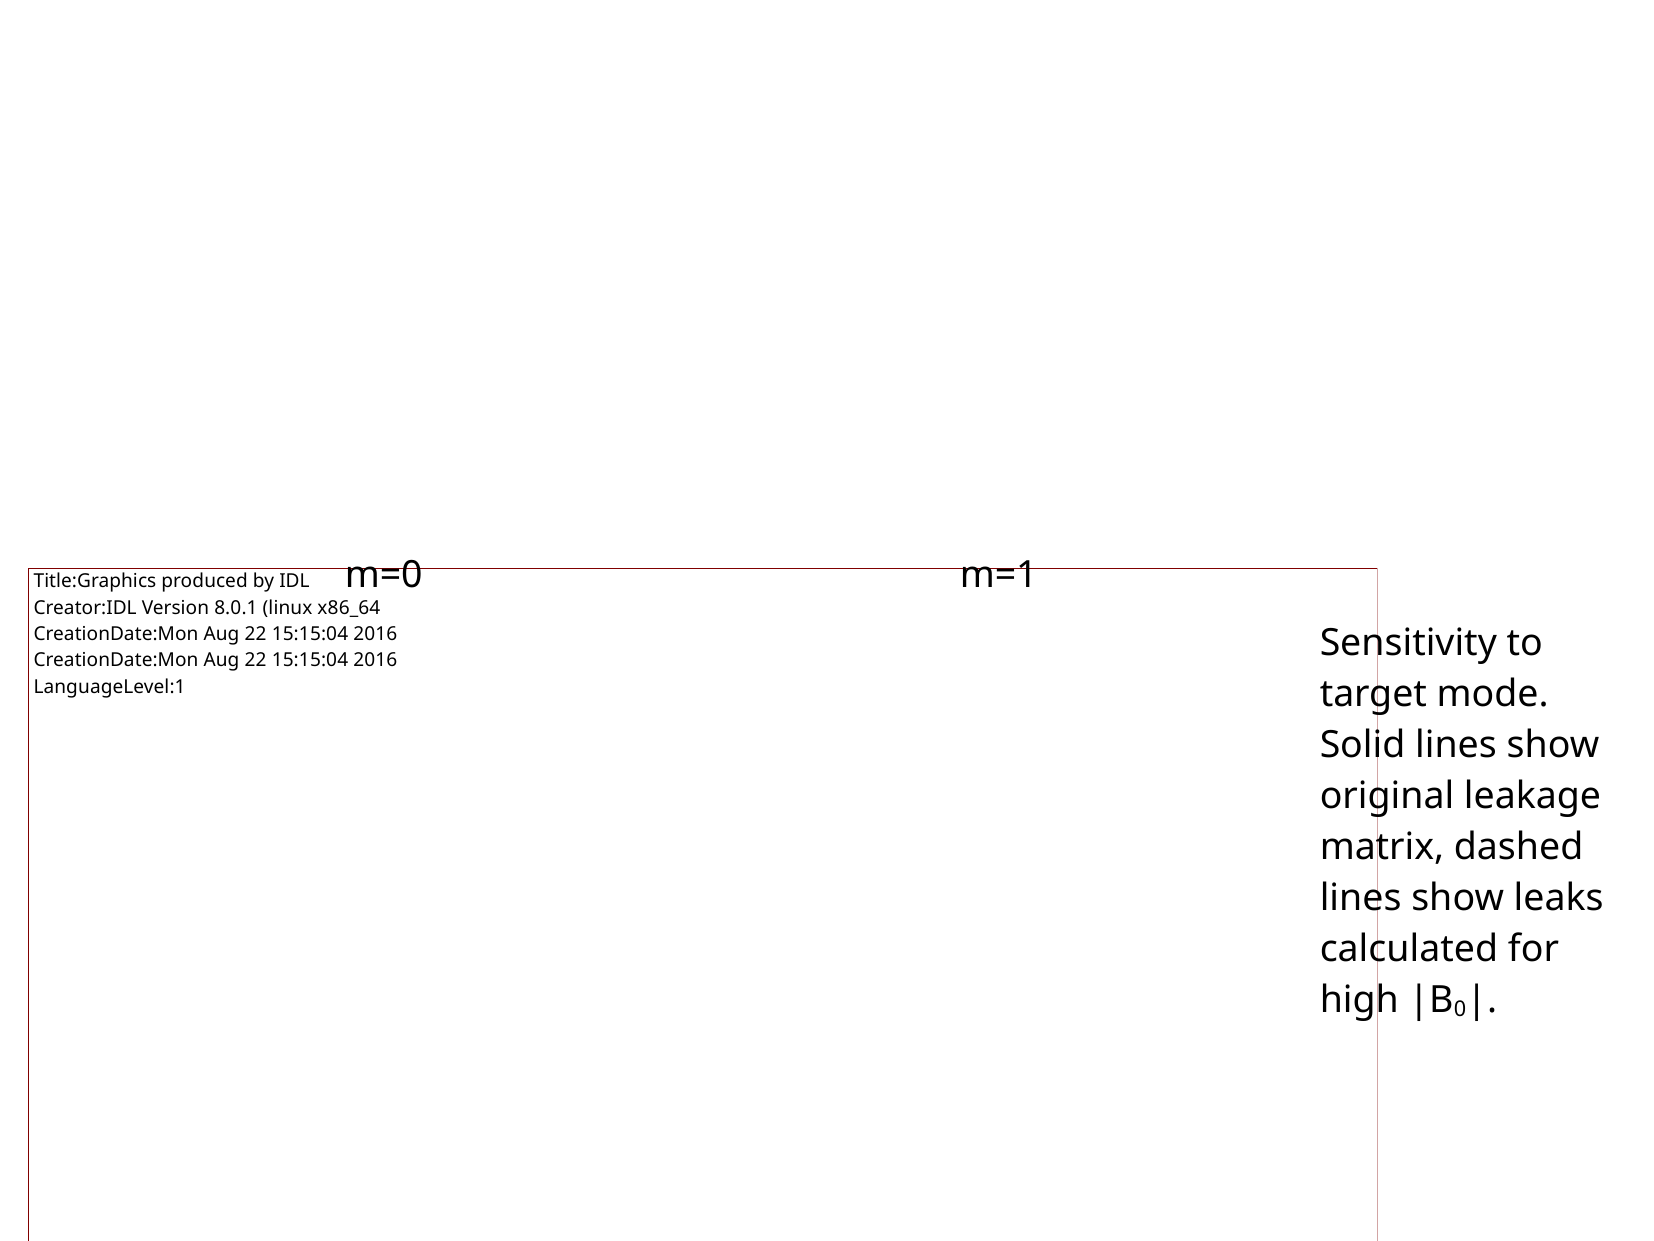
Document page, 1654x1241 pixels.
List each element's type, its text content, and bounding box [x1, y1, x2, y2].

text_box Sensitivity to target mode. Solid lines show original leakage matrix, dashed lines show leaks calculated for high |B0|. [1305, 608, 1621, 988]
picture [27, 566, 1378, 1241]
text_box m=0 [330, 539, 451, 601]
text_box m=1 [945, 539, 1096, 601]
